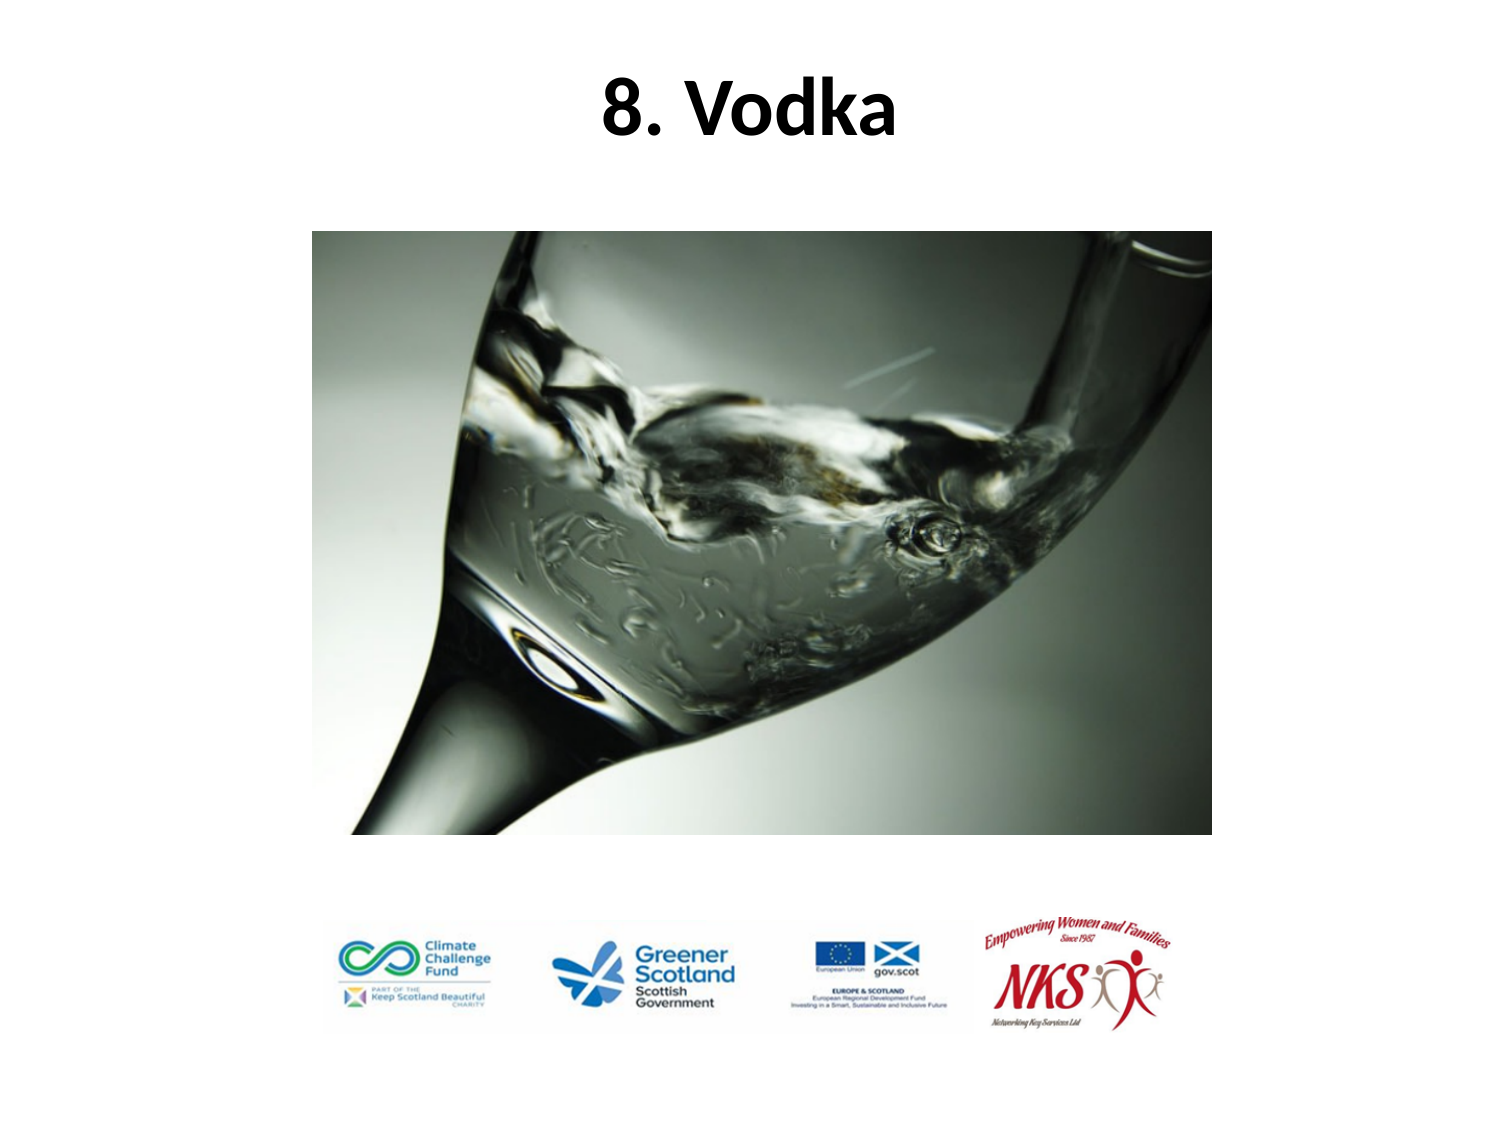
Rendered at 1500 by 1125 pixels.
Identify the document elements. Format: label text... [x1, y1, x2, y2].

title 8. Vodka [75, 45, 1426, 233]
picture [323, 917, 1173, 1059]
picture [312, 231, 1212, 835]
